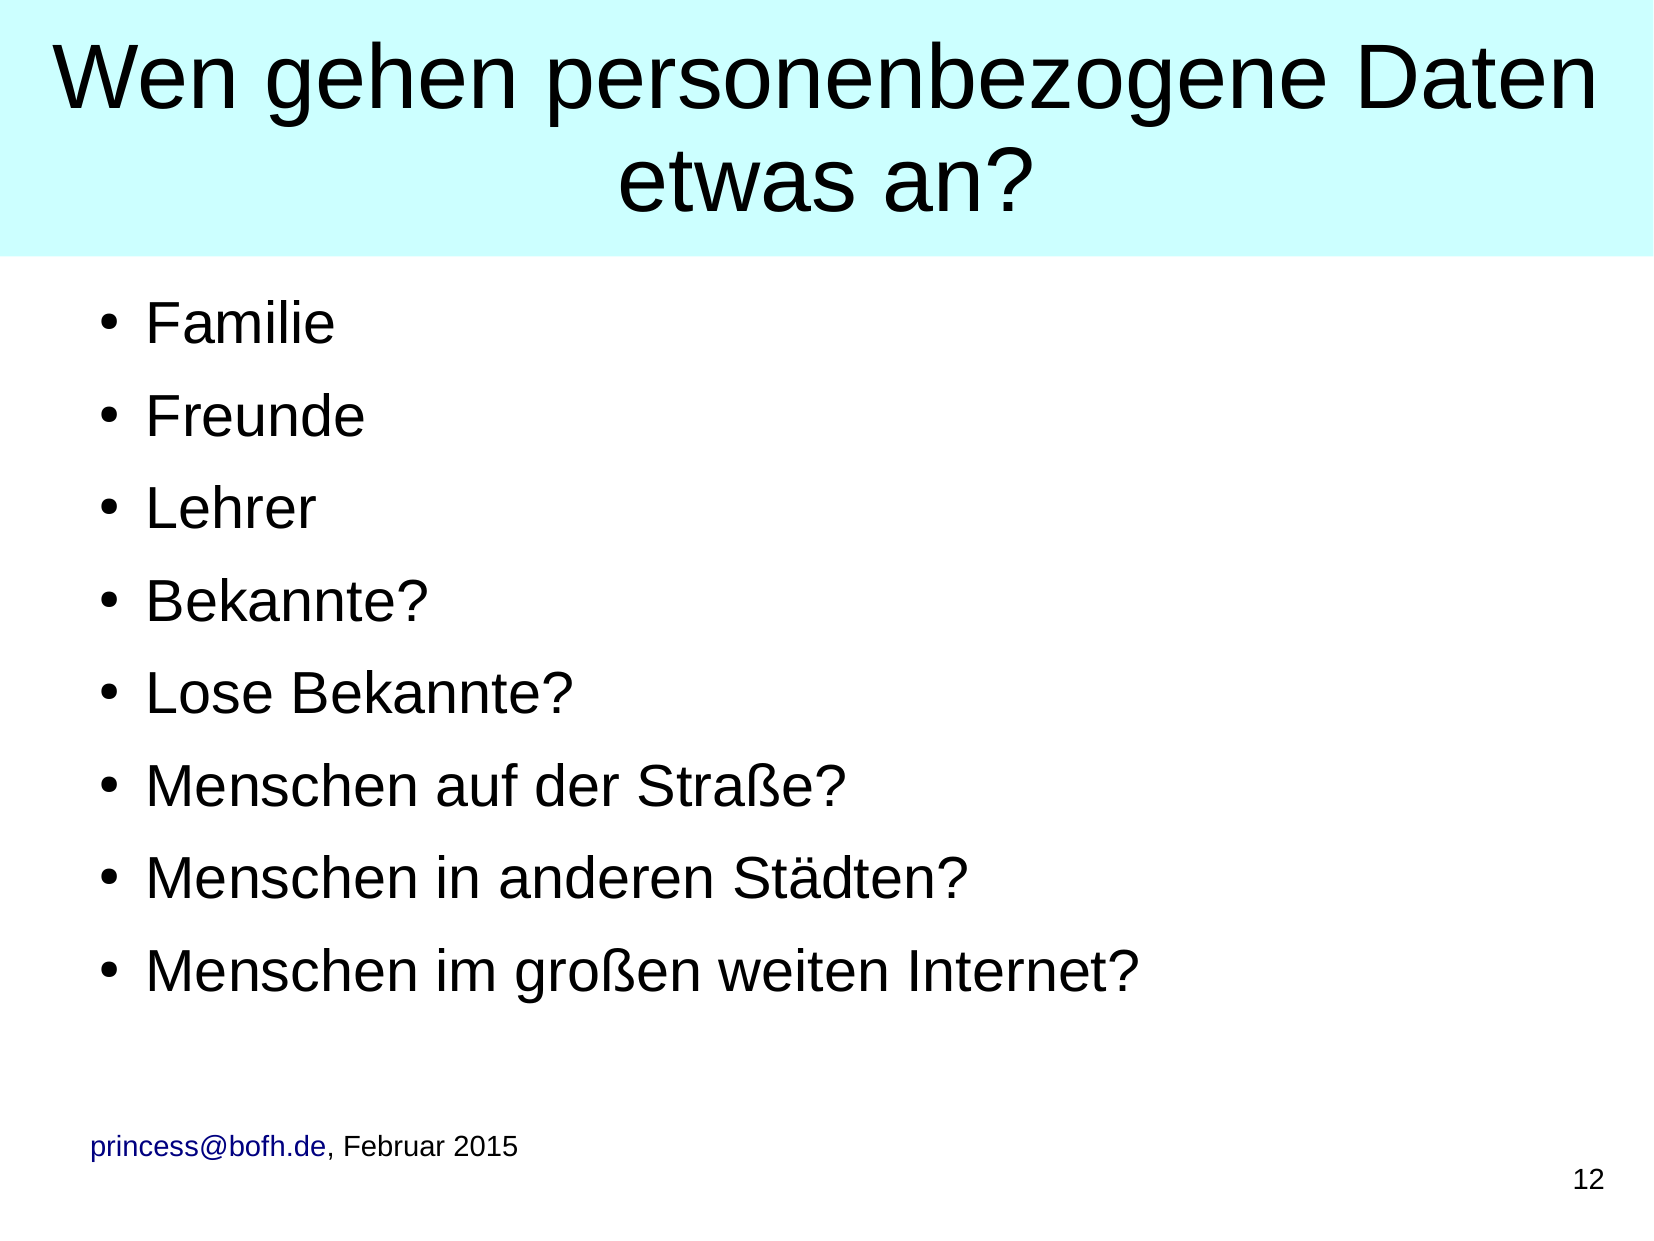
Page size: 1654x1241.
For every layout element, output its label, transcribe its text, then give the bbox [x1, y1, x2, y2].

title Wen gehen personenbezogene Daten etwas an? [0, 0, 1654, 257]
list Familie Freunde Lehrer Bekannte? Lose Bekannte? Menschen auf der Straße? Menschen in anderen Städten? Menschen im großen weiten Internet? [82, 290, 1571, 1010]
